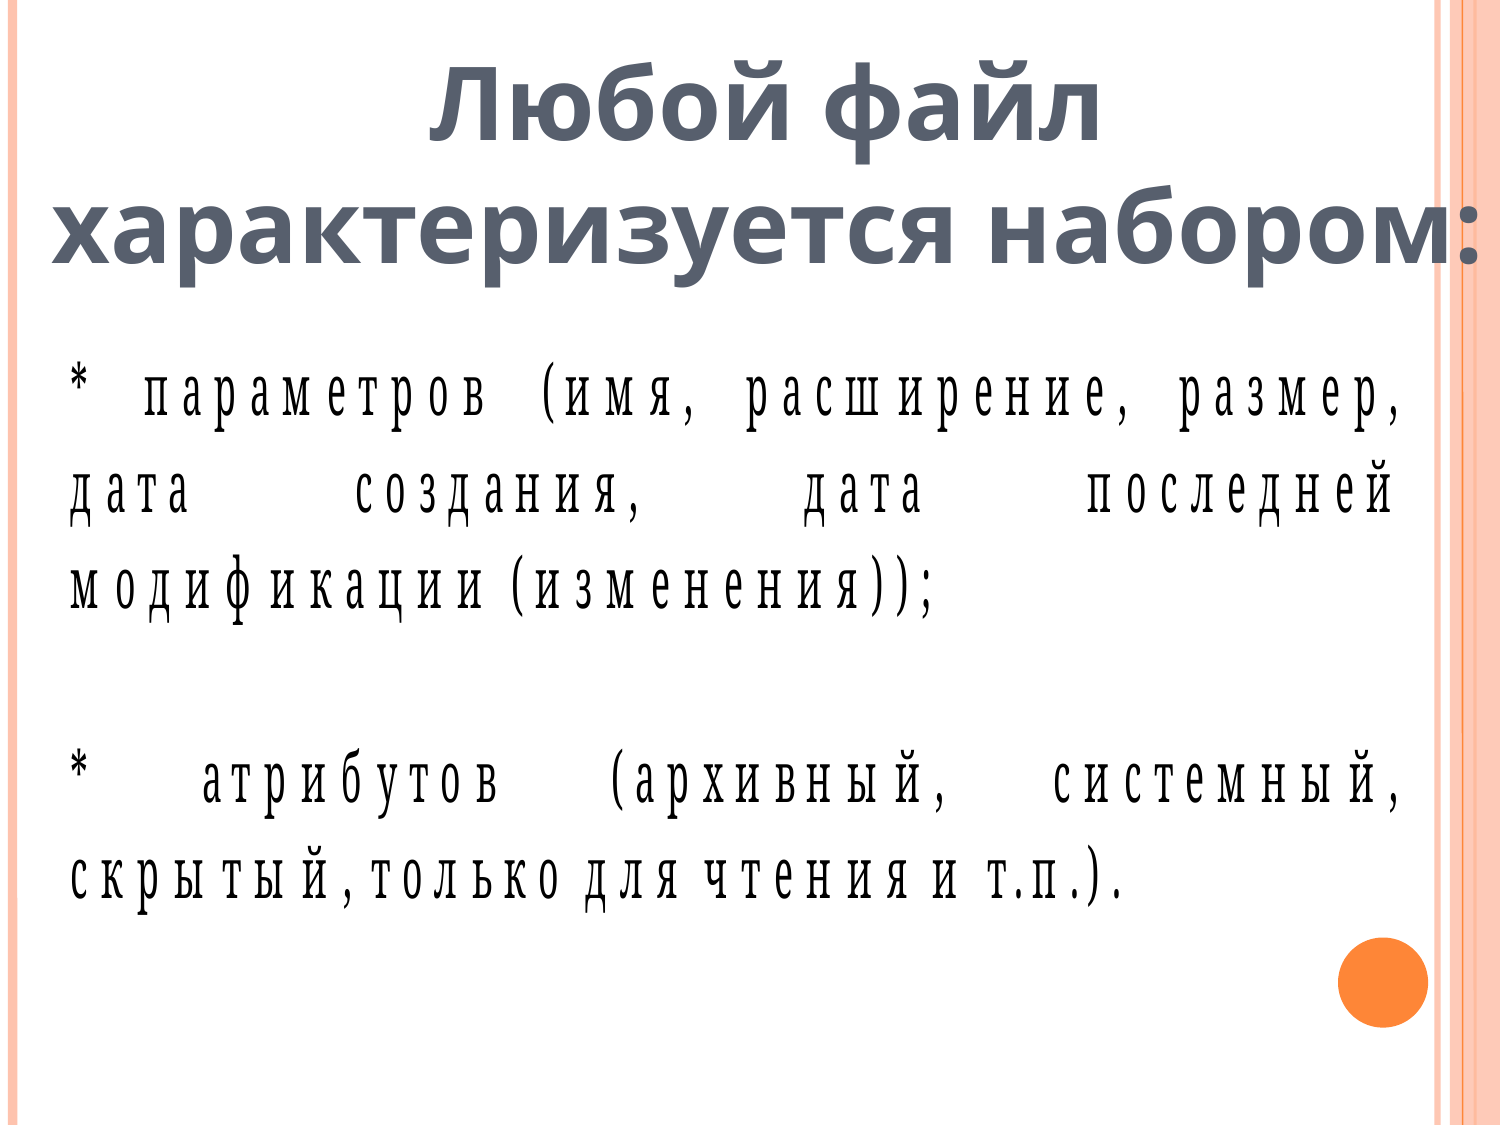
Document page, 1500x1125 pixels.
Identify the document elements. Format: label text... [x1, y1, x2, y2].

title Любой файл характеризуется набором: [35, 31, 1500, 387]
picture [29, 324, 1447, 1087]
